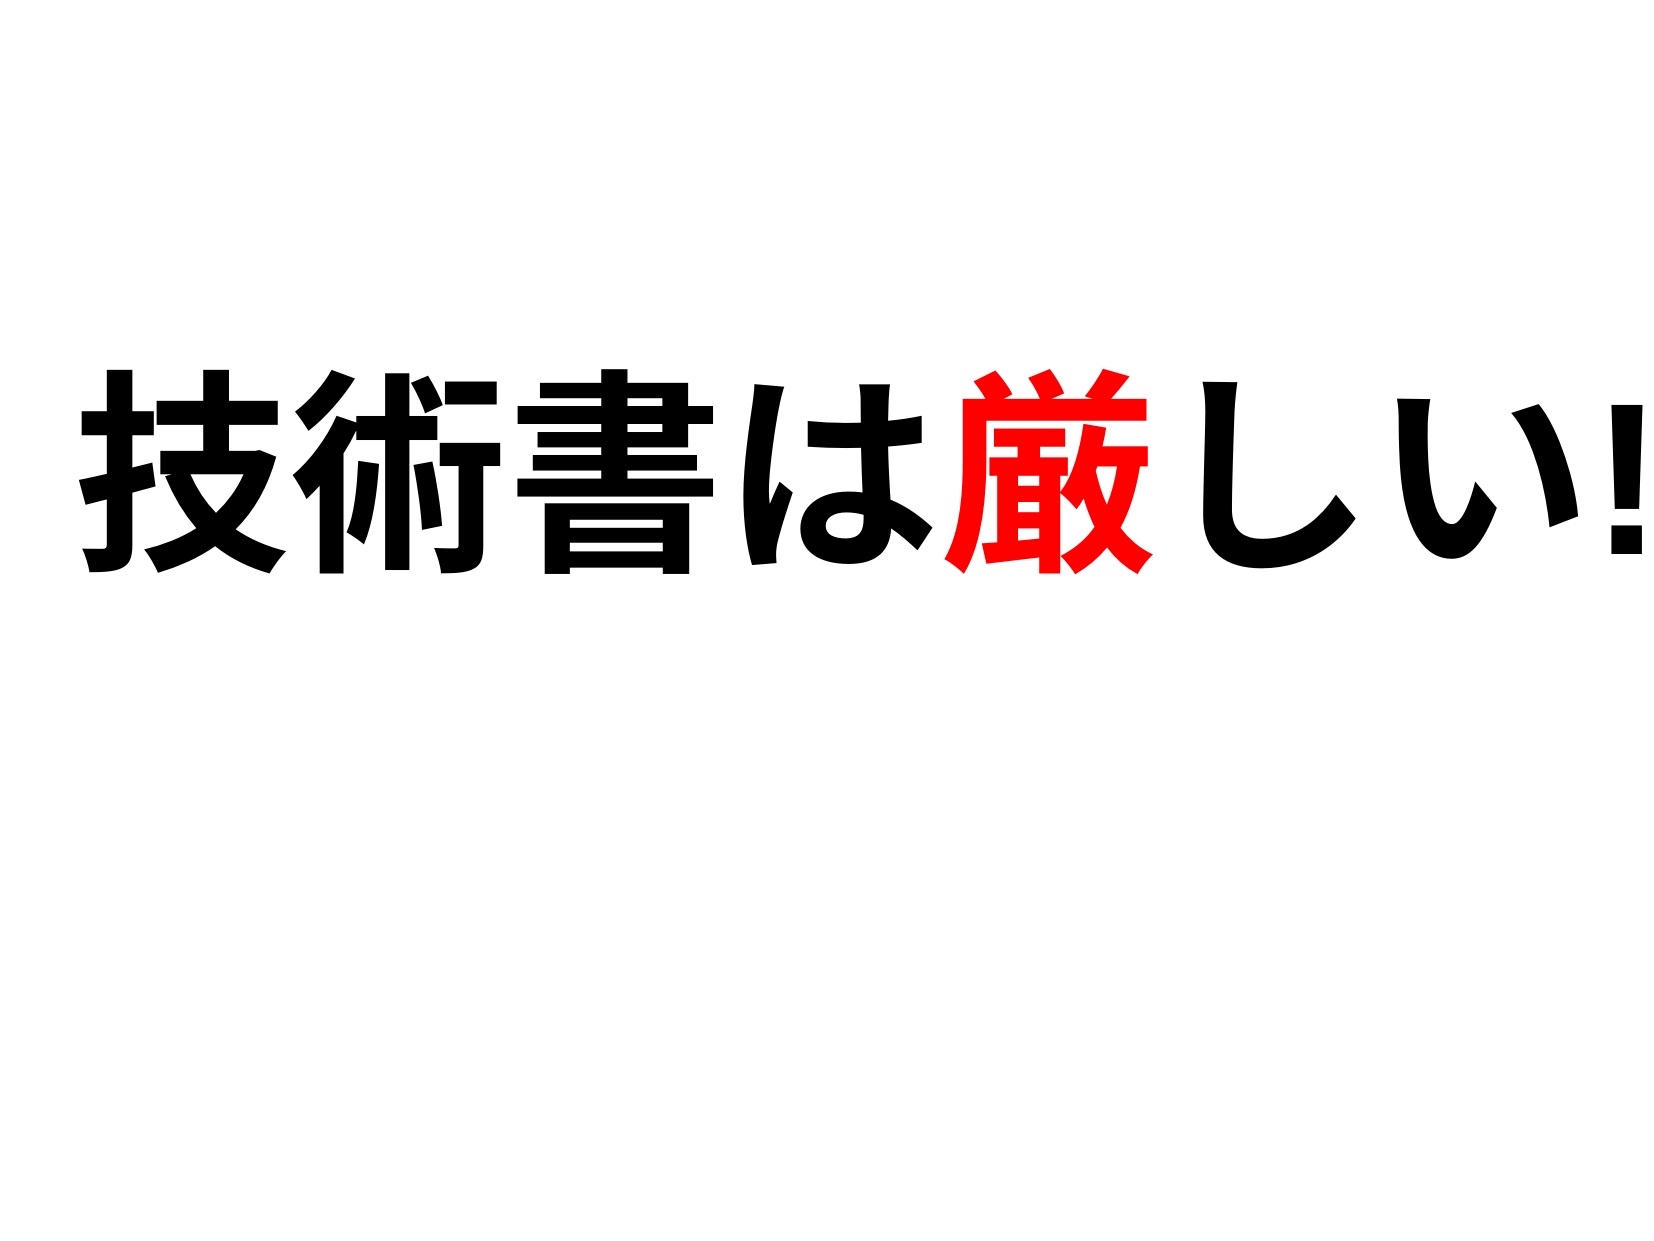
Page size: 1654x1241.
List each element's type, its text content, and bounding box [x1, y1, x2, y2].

text_box 技術書は厳しい! [59, 295, 1654, 553]
